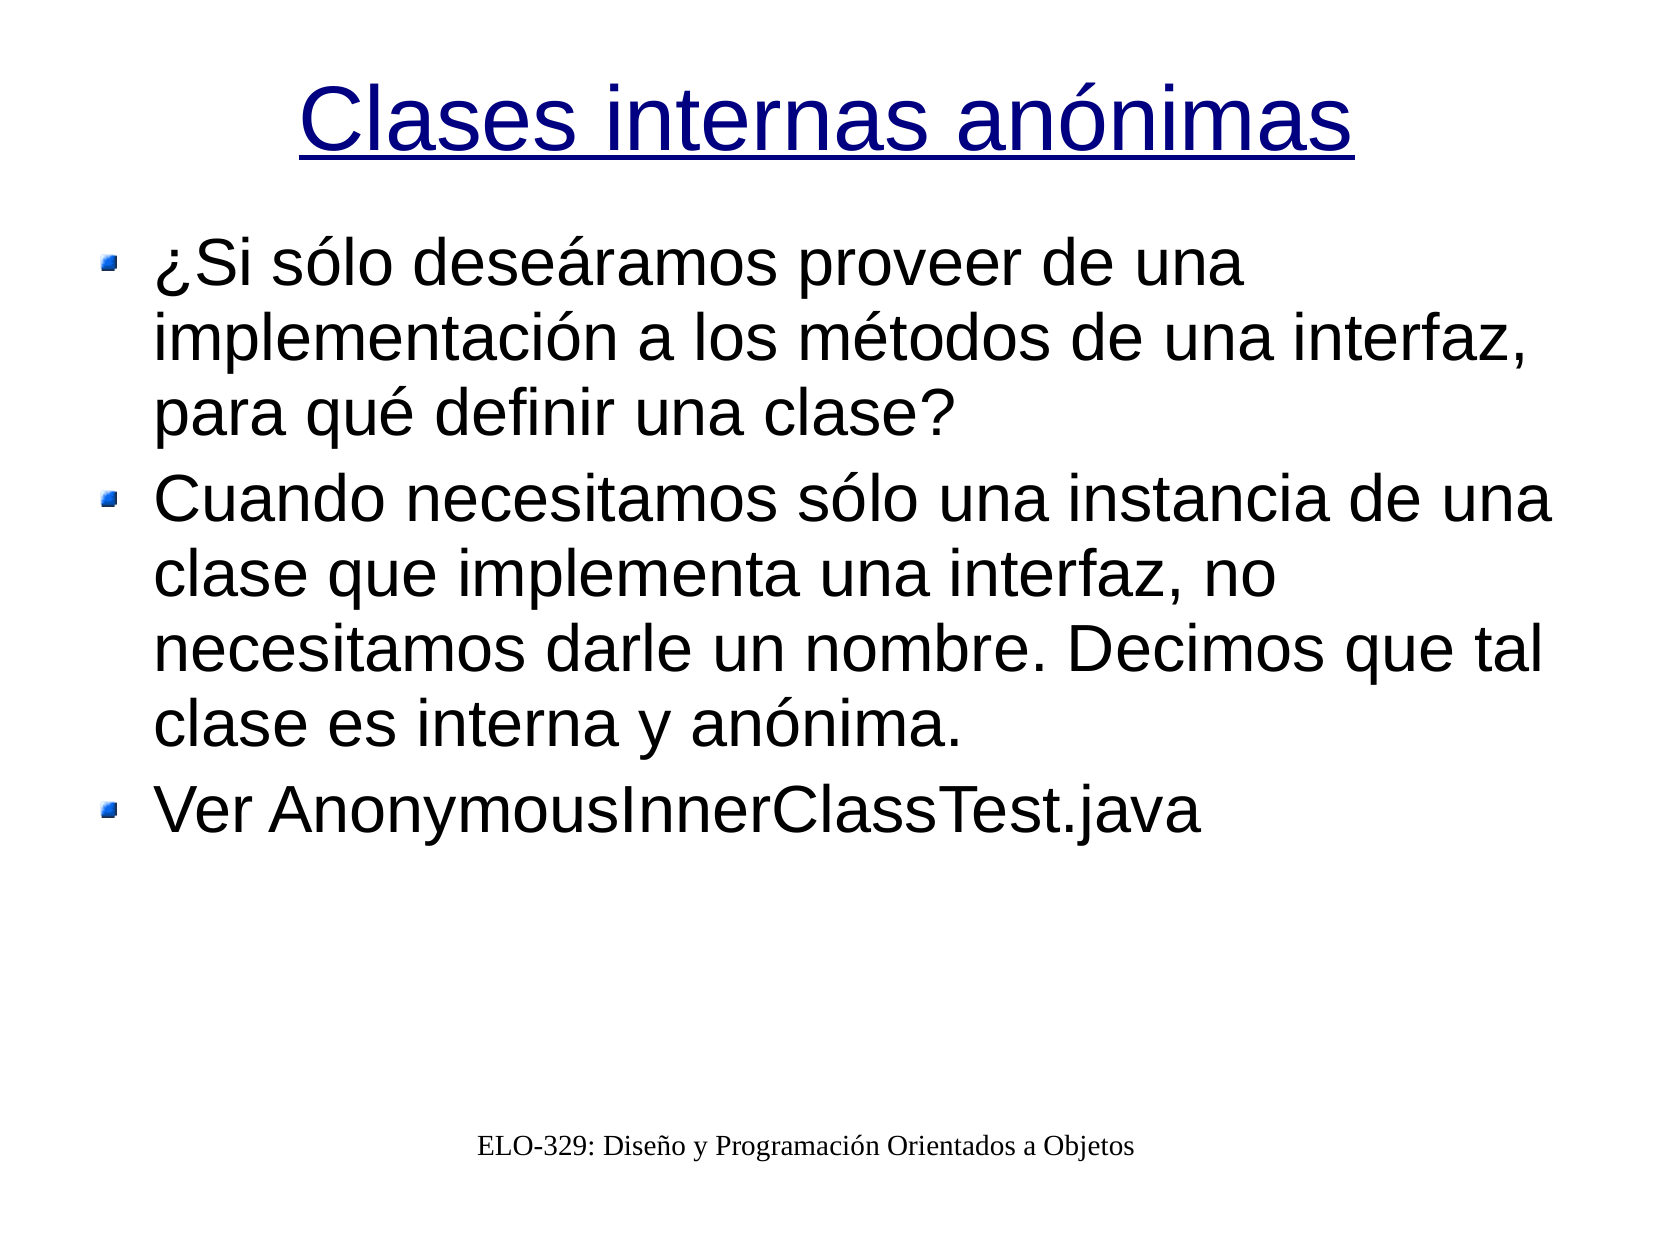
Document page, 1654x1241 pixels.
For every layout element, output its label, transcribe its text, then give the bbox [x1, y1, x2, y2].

title Clases internas anónimas [82, 49, 1571, 188]
list ¿Si sólo deseáramos proveer de una implementación a los métodos de una interfaz, para qué definir una clase? Cuando necesitamos sólo una instancia de una clase que implementa una interfaz, no necesitamos darle un nombre. Decimos que tal clase es interna y anónima. Ver AnonymousInnerClassTest.java [82, 225, 1571, 1044]
